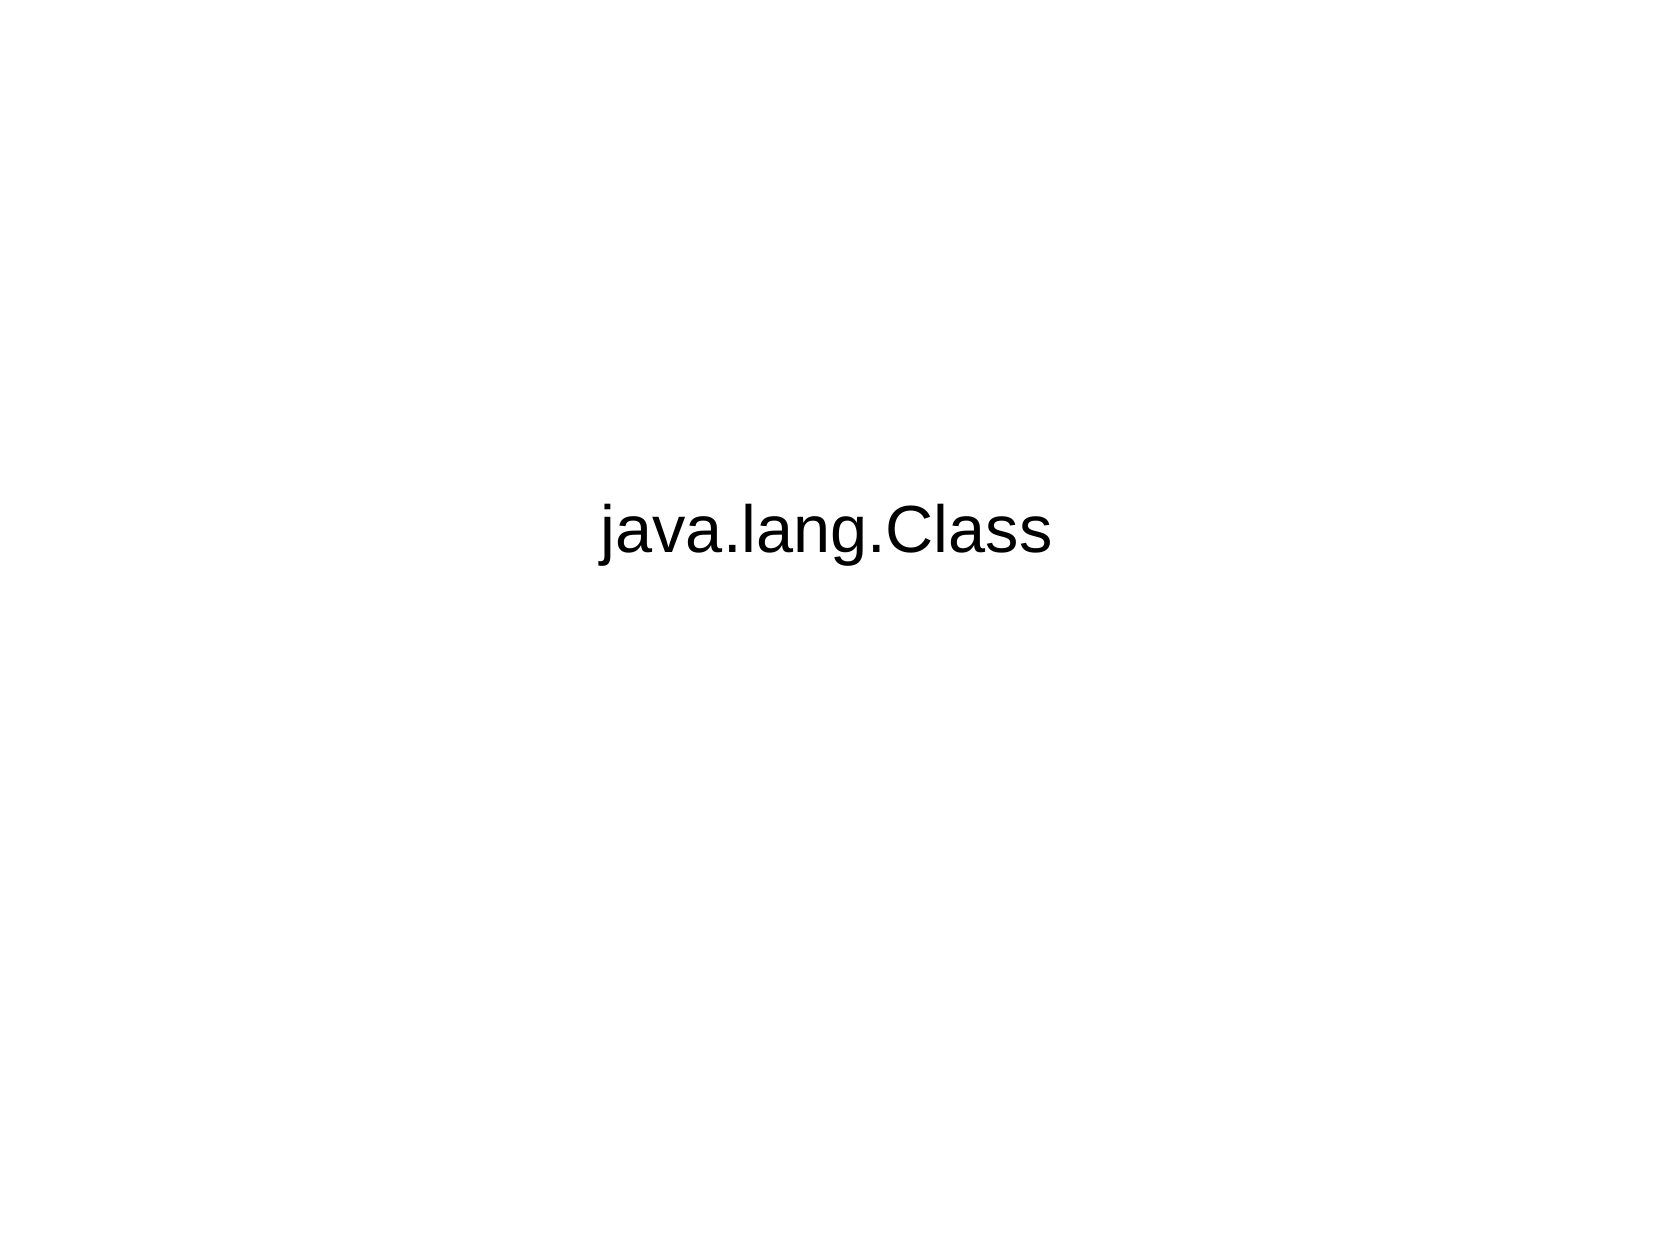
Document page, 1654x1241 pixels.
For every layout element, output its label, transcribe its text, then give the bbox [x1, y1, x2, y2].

subtitle java.lang.Class [82, 49, 1571, 1010]
